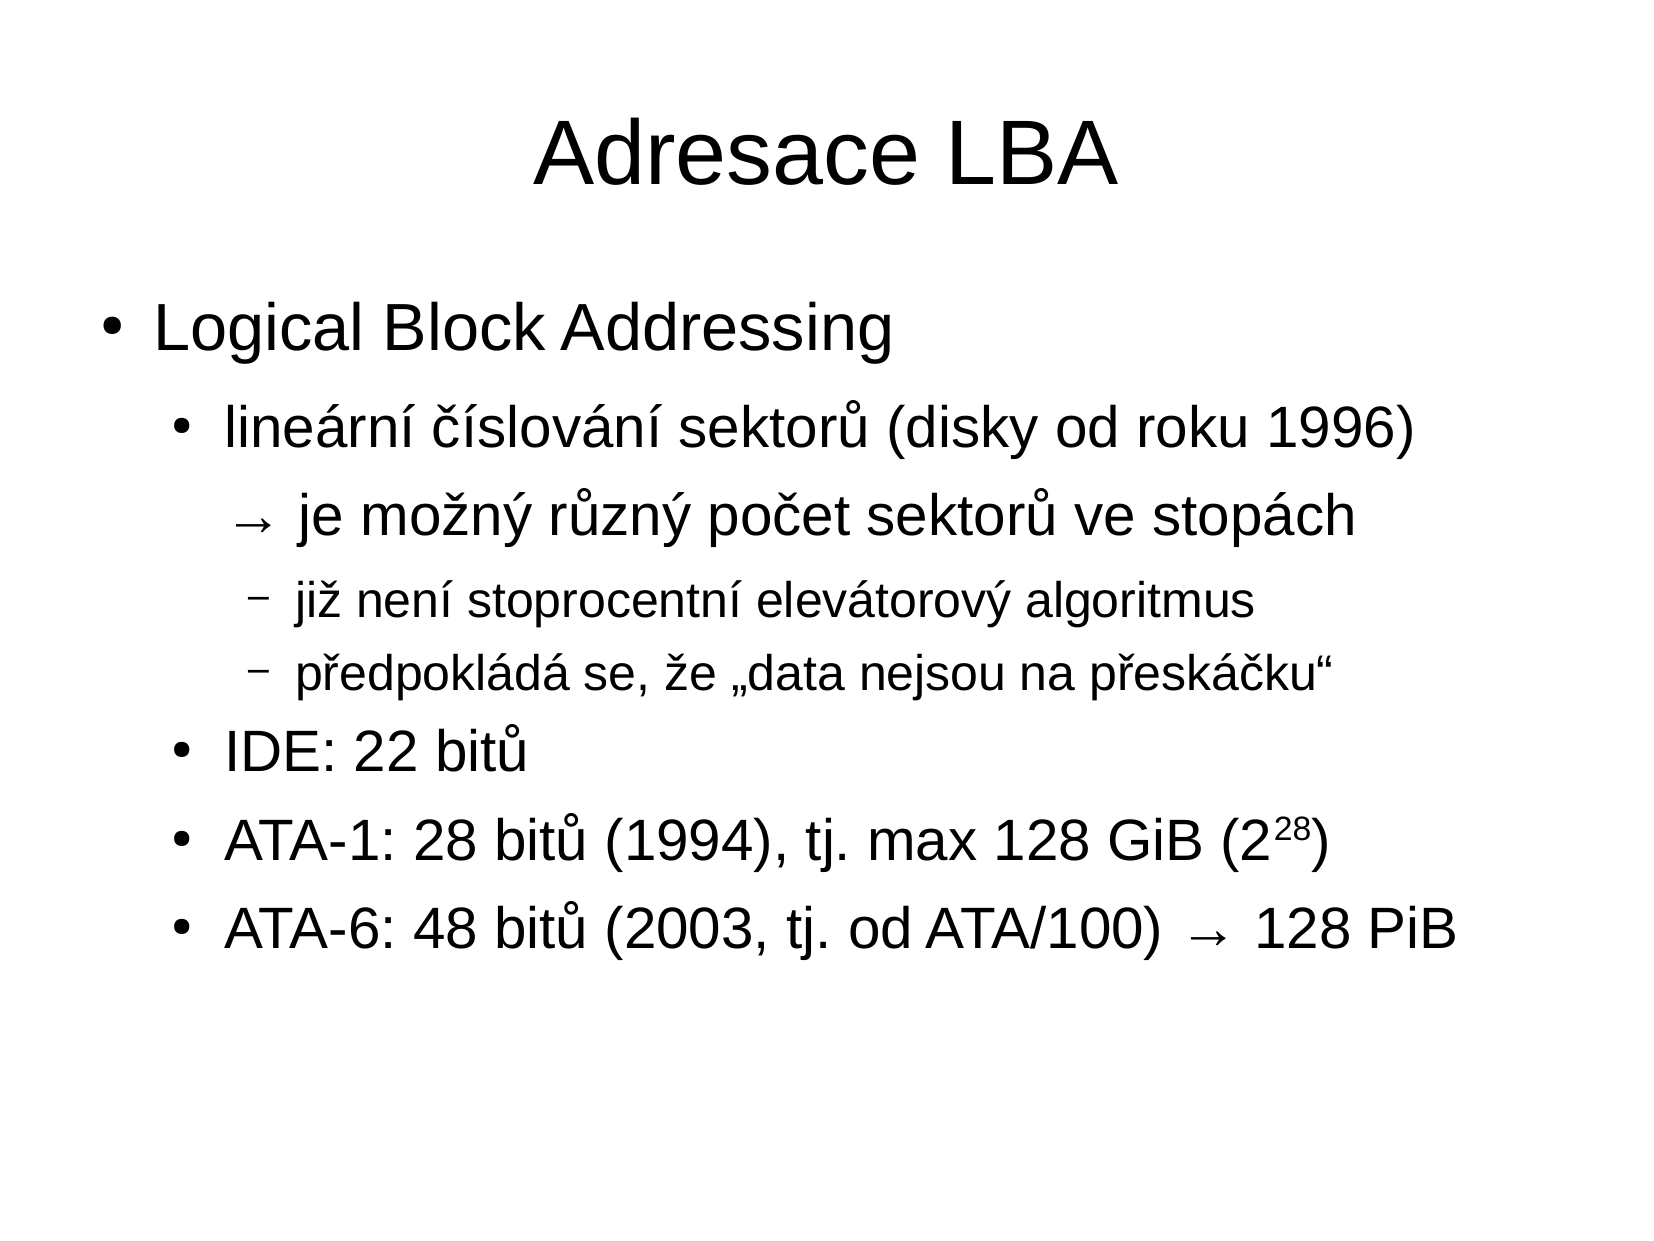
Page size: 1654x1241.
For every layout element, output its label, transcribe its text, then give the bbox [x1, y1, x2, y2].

list Logical Block Addressing lineární číslování sektorů (disky od roku 1996) → je možný různý počet sektorů ve stopách již není stoprocentní elevátorový algoritmus předpokládá se, že „data nejsou na přeskáčku“ IDE: 22 bitů ATA-1: 28 bitů (1994), tj. max 128 GiB (228) ATA-6: 48 bitů (2003, tj. od ATA/100) → 128 PiB [82, 290, 1571, 1109]
title Adresace LBA [82, 49, 1571, 257]
